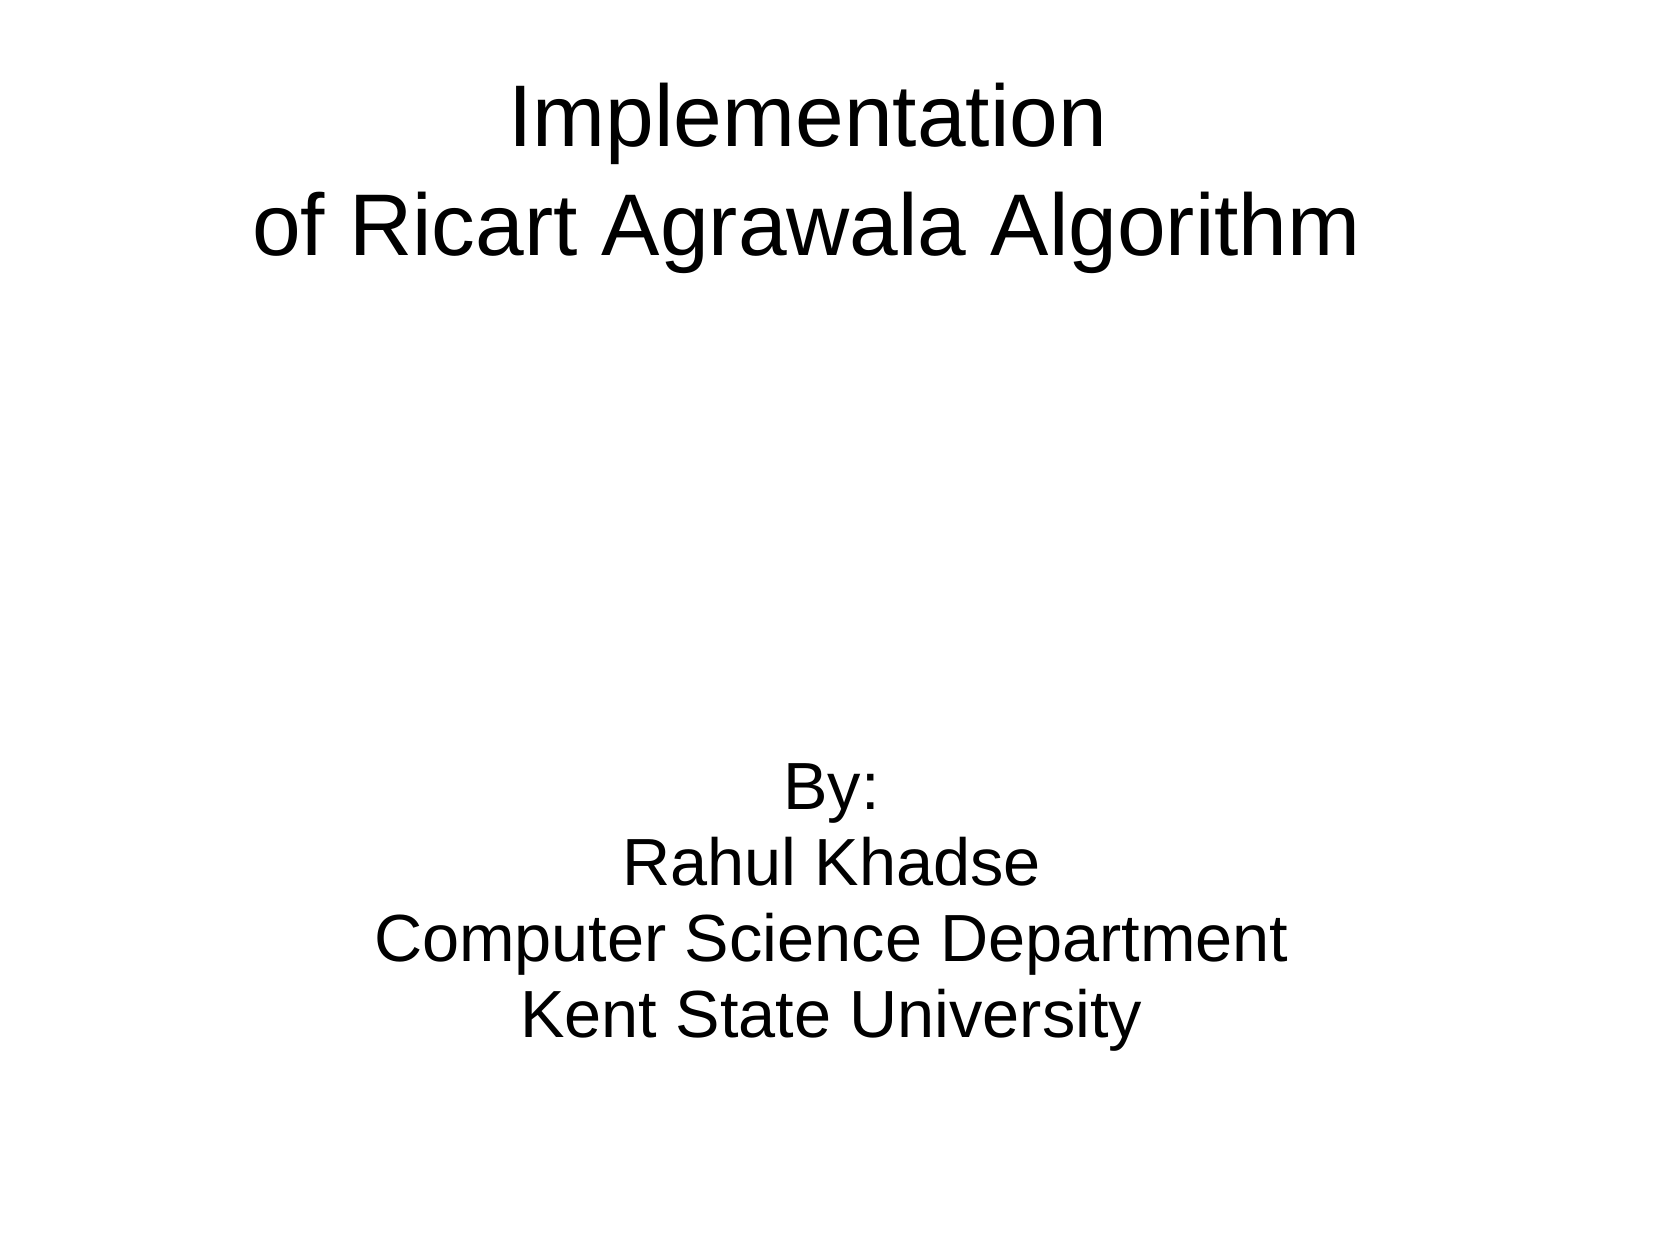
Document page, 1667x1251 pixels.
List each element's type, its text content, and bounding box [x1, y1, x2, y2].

subtitle By: Rahul Khadse Computer Science Department Kent State University [289, 748, 1374, 1053]
title Implementation of Ricart Agrawala Algorithm [127, 66, 1514, 279]
